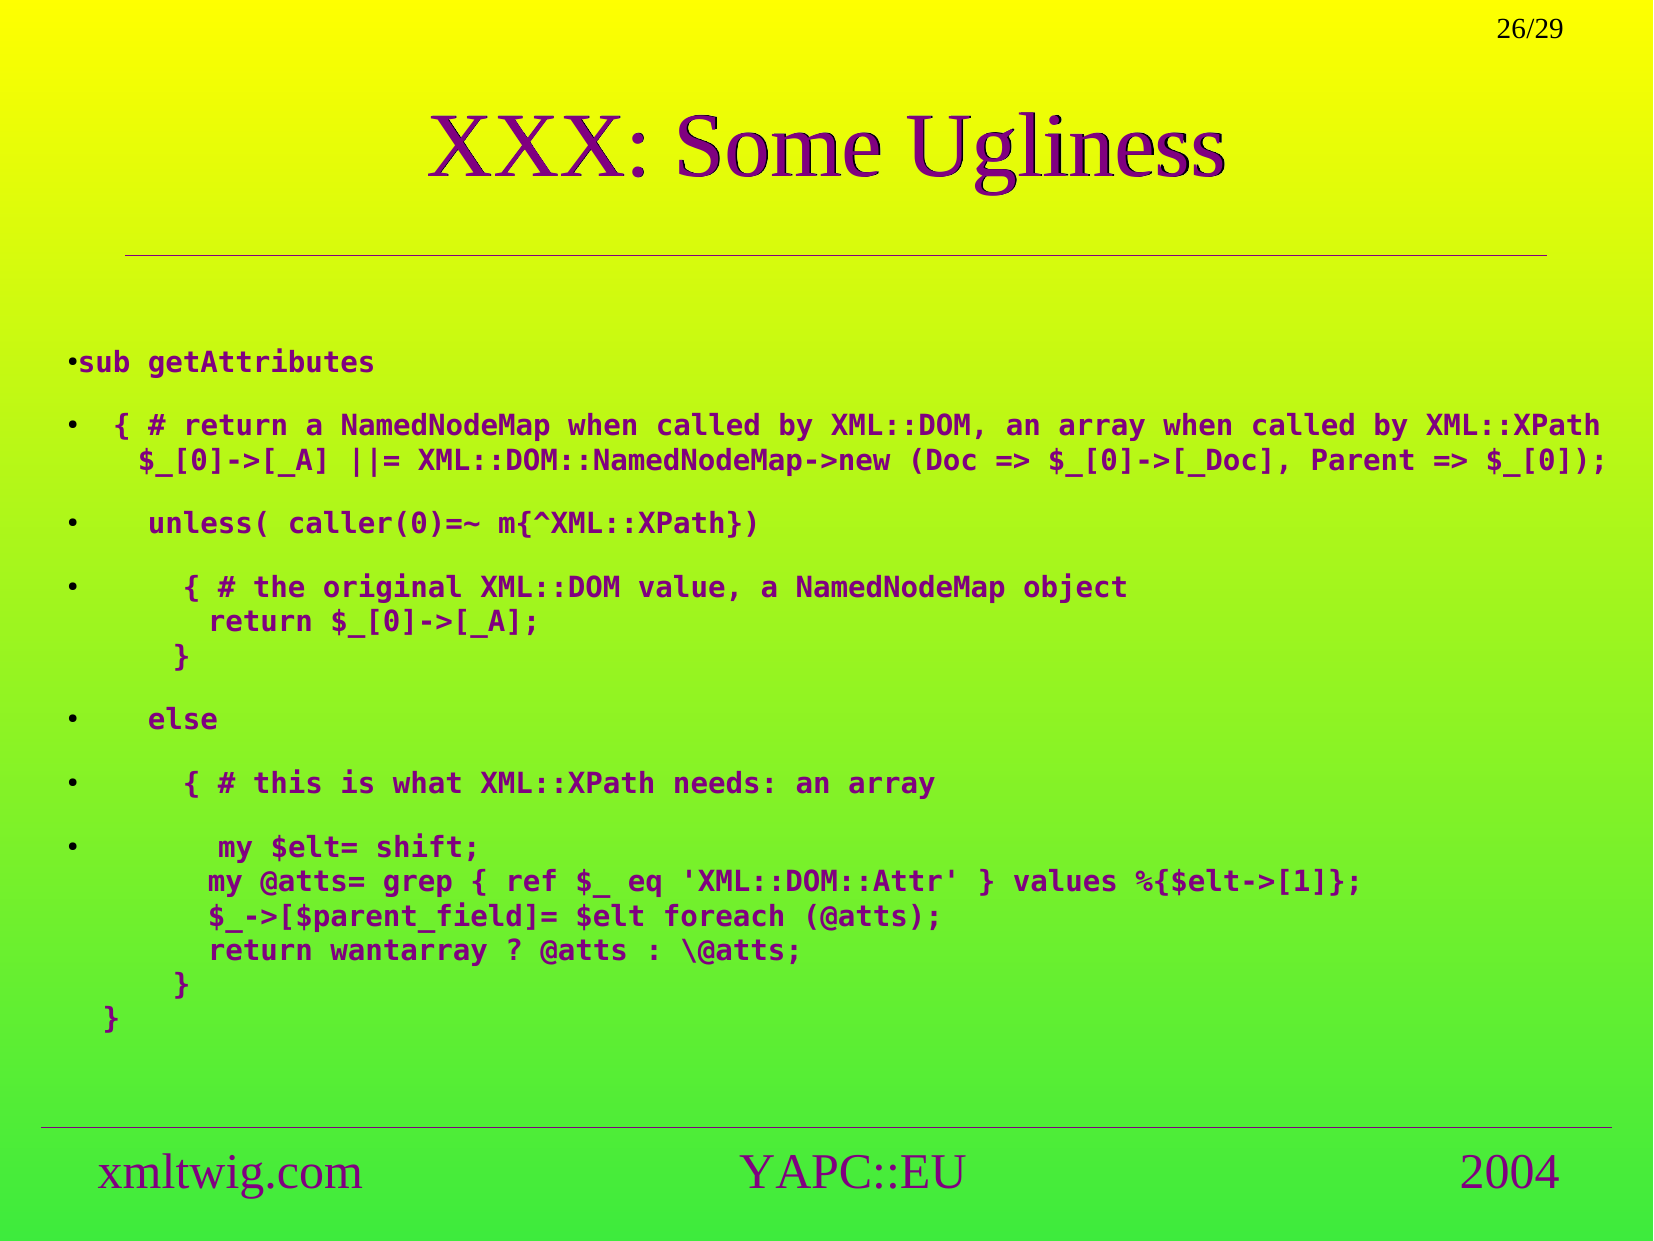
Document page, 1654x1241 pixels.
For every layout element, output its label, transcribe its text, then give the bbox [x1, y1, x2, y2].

list sub getAttributes { # return a NamedNodeMap when called by XML::DOM, an array when called by XML::XPath $_[0]->[_A] ||= XML::DOM::NamedNodeMap->new (Doc => $_[0]->[_Doc], Parent => $_[0]); unless( caller(0)=~ m{^XML::XPath}) { # the original XML::DOM value, a NamedNodeMap object return $_[0]->[_A]; } else { # this is what XML::XPath needs: an array my $elt= shift; my @atts= grep { ref $_ eq 'XML::DOM::Attr' } values %{$elt->[1]}; $_->[$parent_field]= $elt foreach (@atts); return wantarray ? @atts : \@atts; } } [39, 344, 1618, 1135]
title XXX: Some Ugliness [121, 66, 1533, 225]
